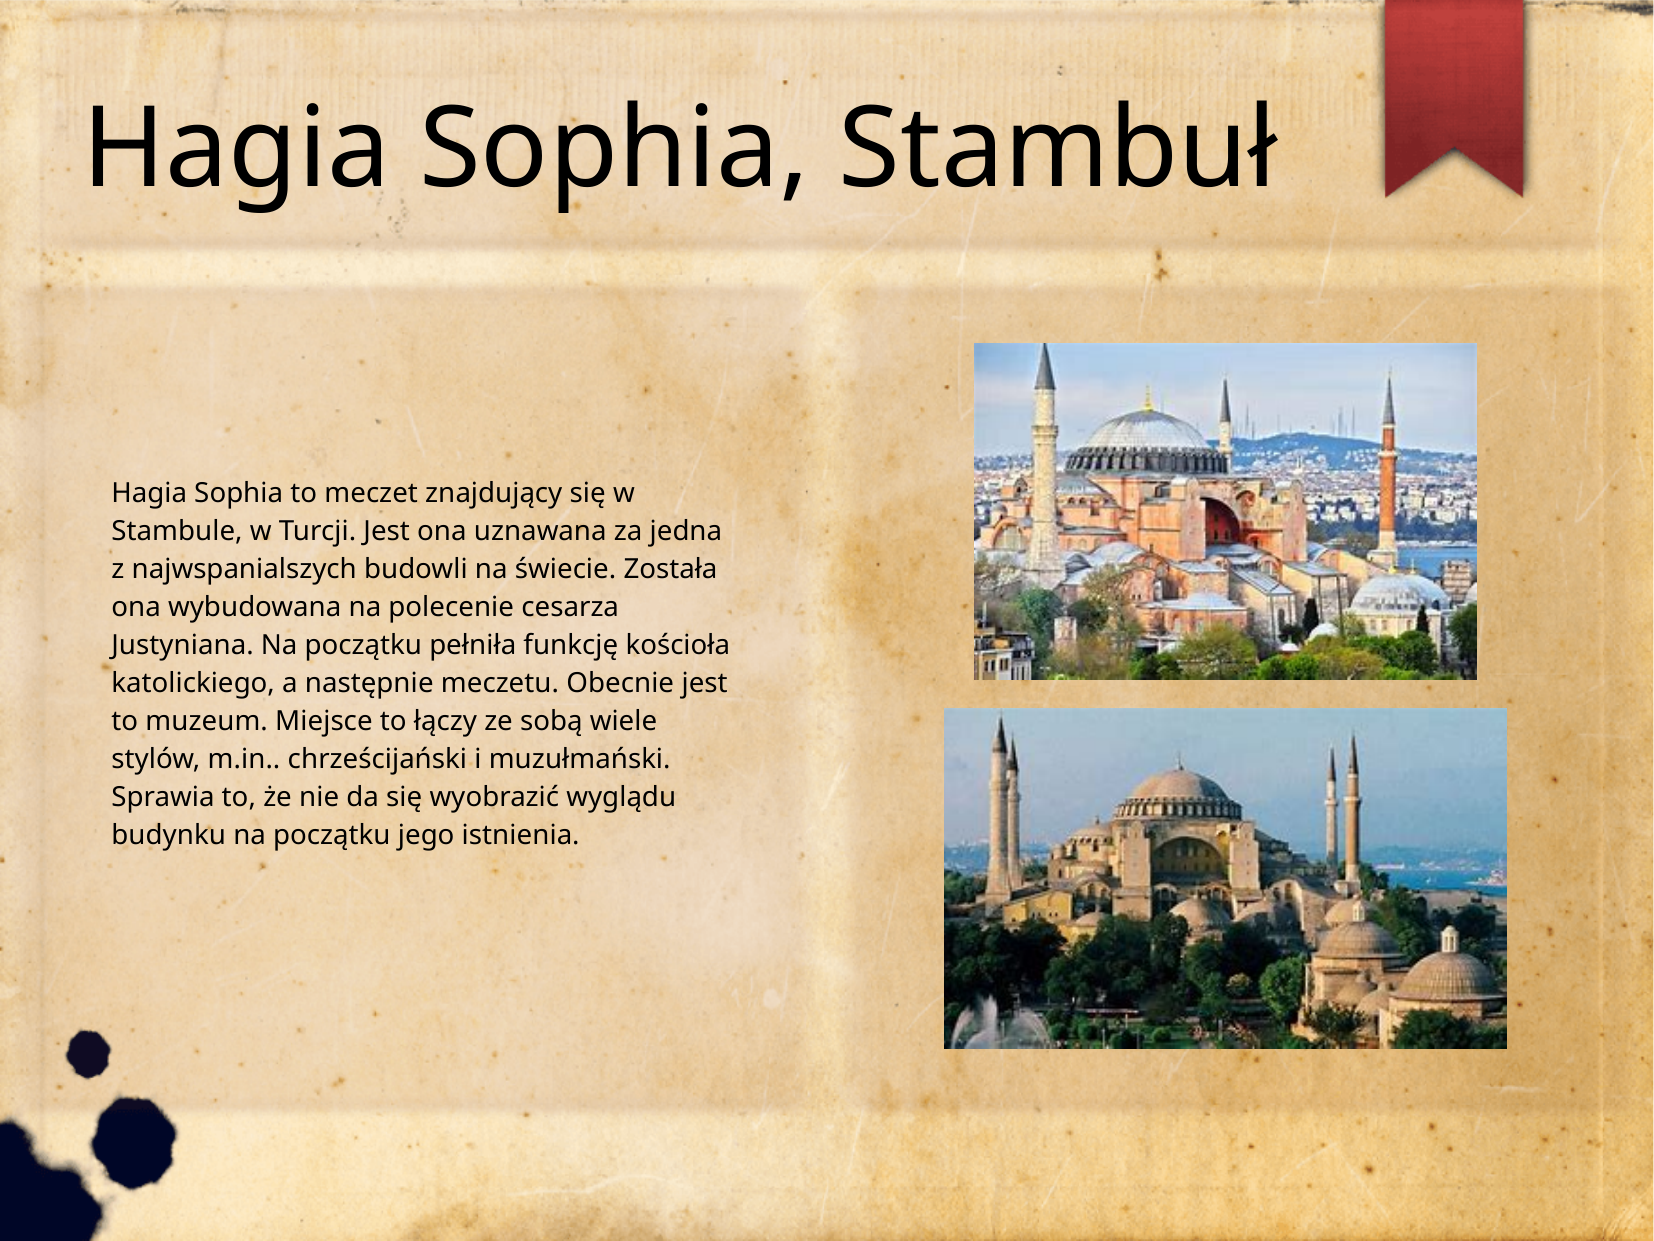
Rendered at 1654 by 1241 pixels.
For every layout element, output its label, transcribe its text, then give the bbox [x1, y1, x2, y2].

picture [0, 0, 1654, 1241]
list Hagia Sophia to meczet znajdujący się w Stambule, w Turcji. Jest ona uznawana za jedna z najwspanialszych budowli na świecie. Została ona wybudowana na polecenie cesarza Justyniana. Na początku pełniła funkcję kościoła katolickiego, a następnie meczetu. Obecnie jest to muzeum. Miejsce to łączy ze sobą wiele stylów, m.in.. chrześcijański i muzułmański. Sprawia to, że nie da się wyobrazić wyglądu budynku na początku jego istnienia. [59, 472, 739, 857]
title Hagia Sophia, Stambuł [82, 49, 1347, 237]
